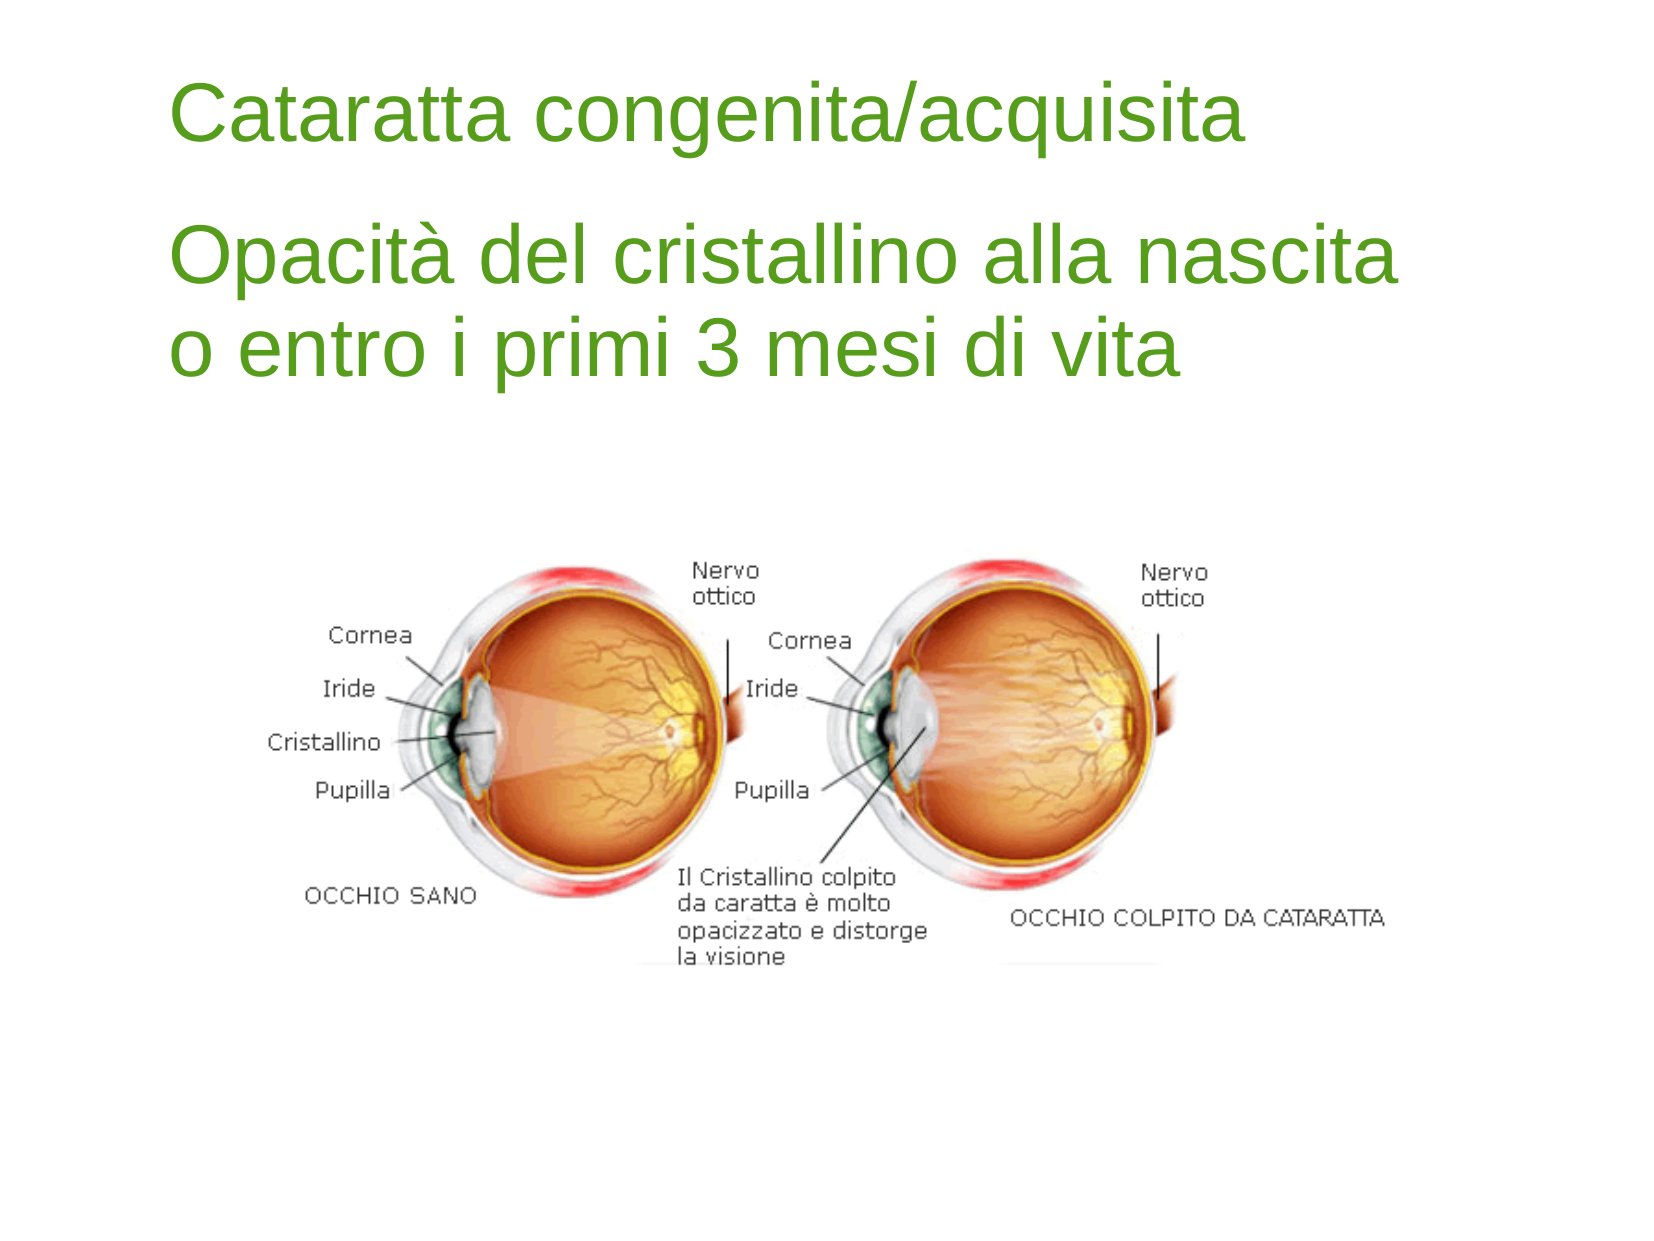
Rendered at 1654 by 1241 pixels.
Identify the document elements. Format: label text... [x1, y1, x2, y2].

text_box Opacità del cristallino alla nascita o entro i primi 3 mesi di vita [153, 200, 1439, 402]
text_box Cataratta congenita/acquisita [153, 59, 1263, 167]
picture [236, 470, 1418, 1004]
